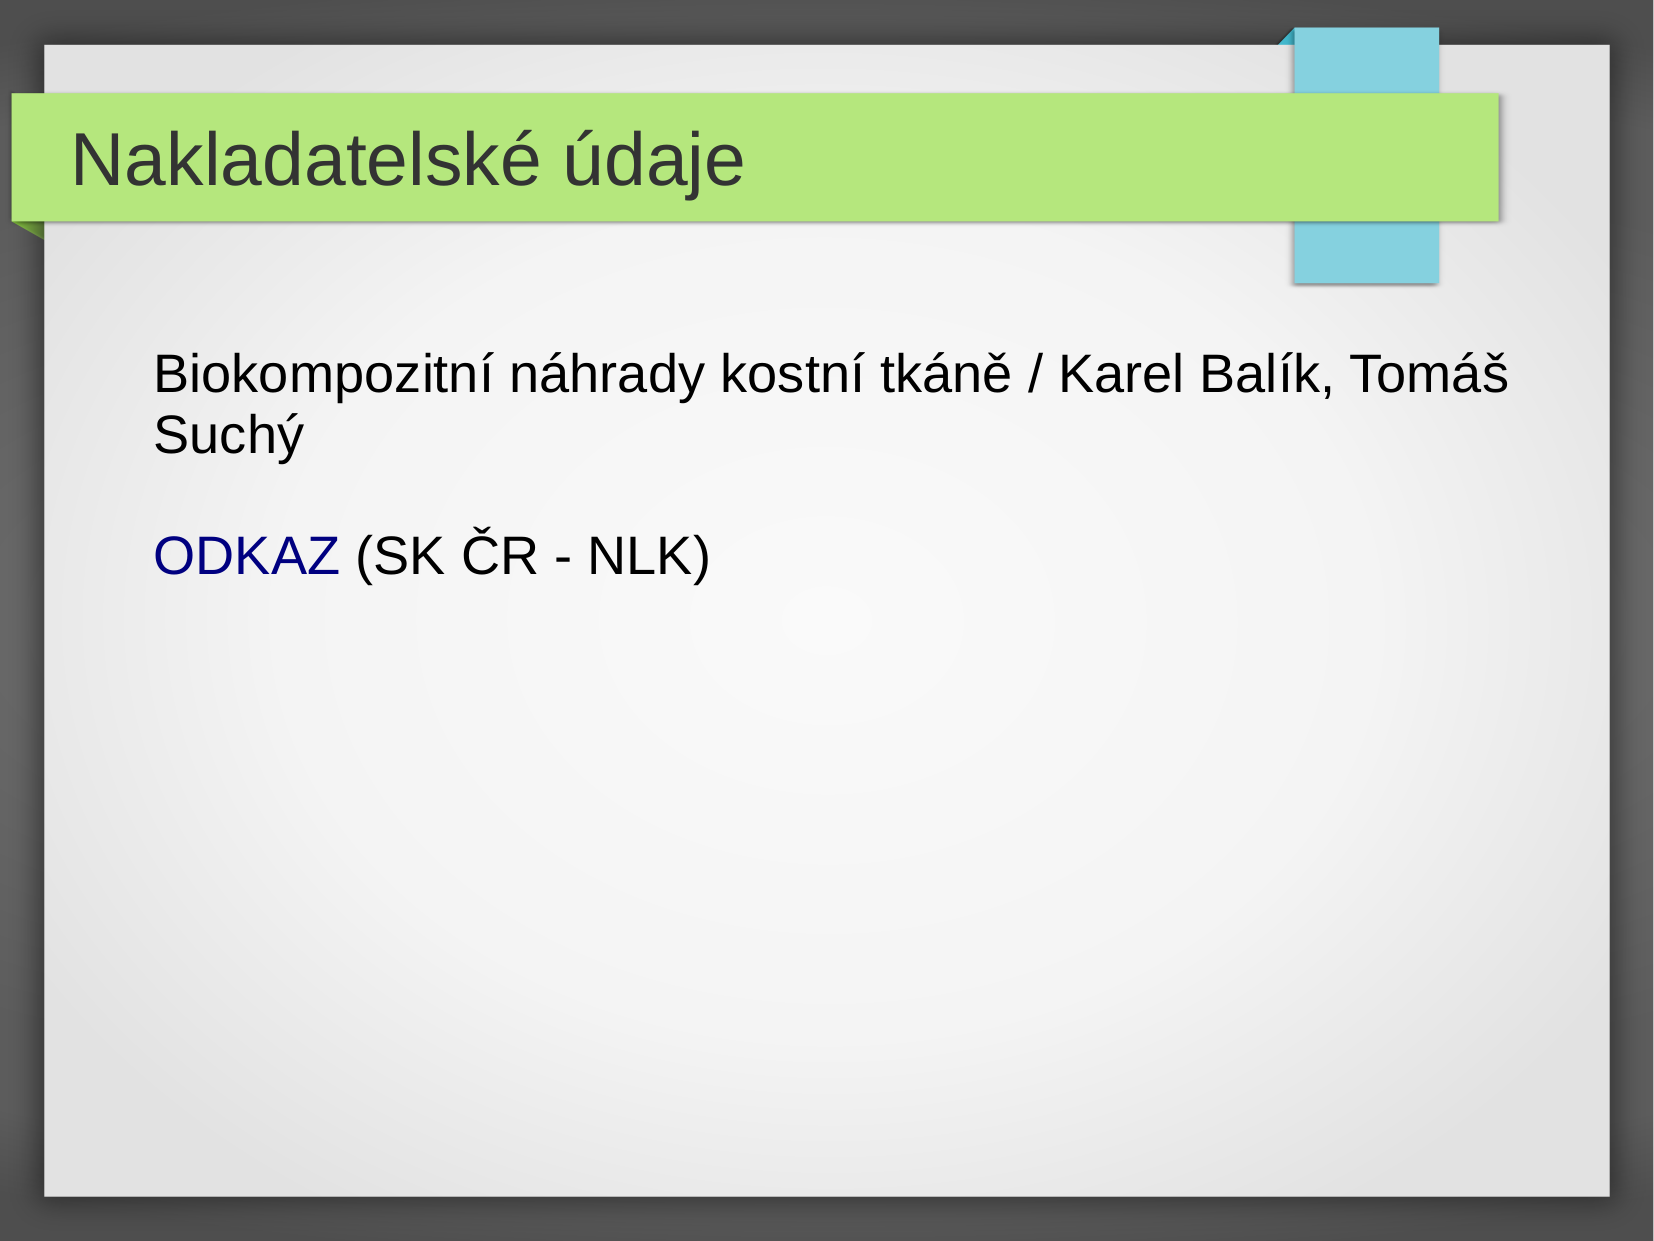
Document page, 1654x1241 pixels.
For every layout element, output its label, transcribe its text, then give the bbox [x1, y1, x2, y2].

title Nakladatelské údaje [70, 106, 1229, 213]
picture [0, 0, 1654, 1241]
list Biokompozitní náhrady kostní tkáně / Karel Balík, Tomáš Suchý ODKAZ (SK ČR - NLK) [82, 343, 1538, 1063]
